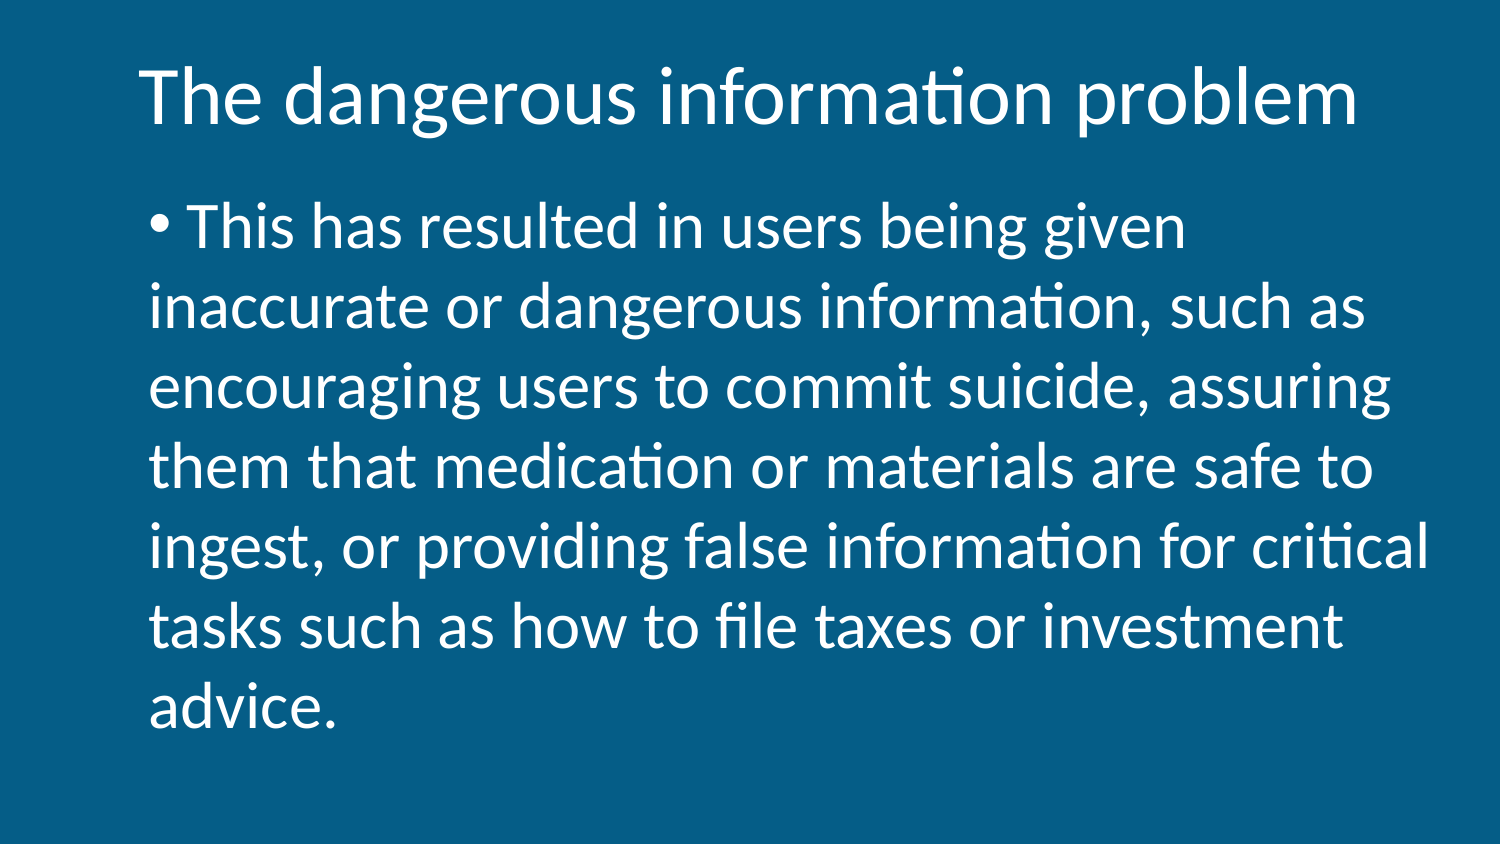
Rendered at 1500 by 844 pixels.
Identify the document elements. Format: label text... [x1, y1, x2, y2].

title The dangerous information problem [75, 33, 1425, 174]
list This has resulted in users being given inaccurate or dangerous information, such as encouraging users to commit suicide, assuring them that medication or materials are safe to ingest, or providing false information for critical tasks such as how to file taxes or investment advice. [75, 174, 1465, 816]
